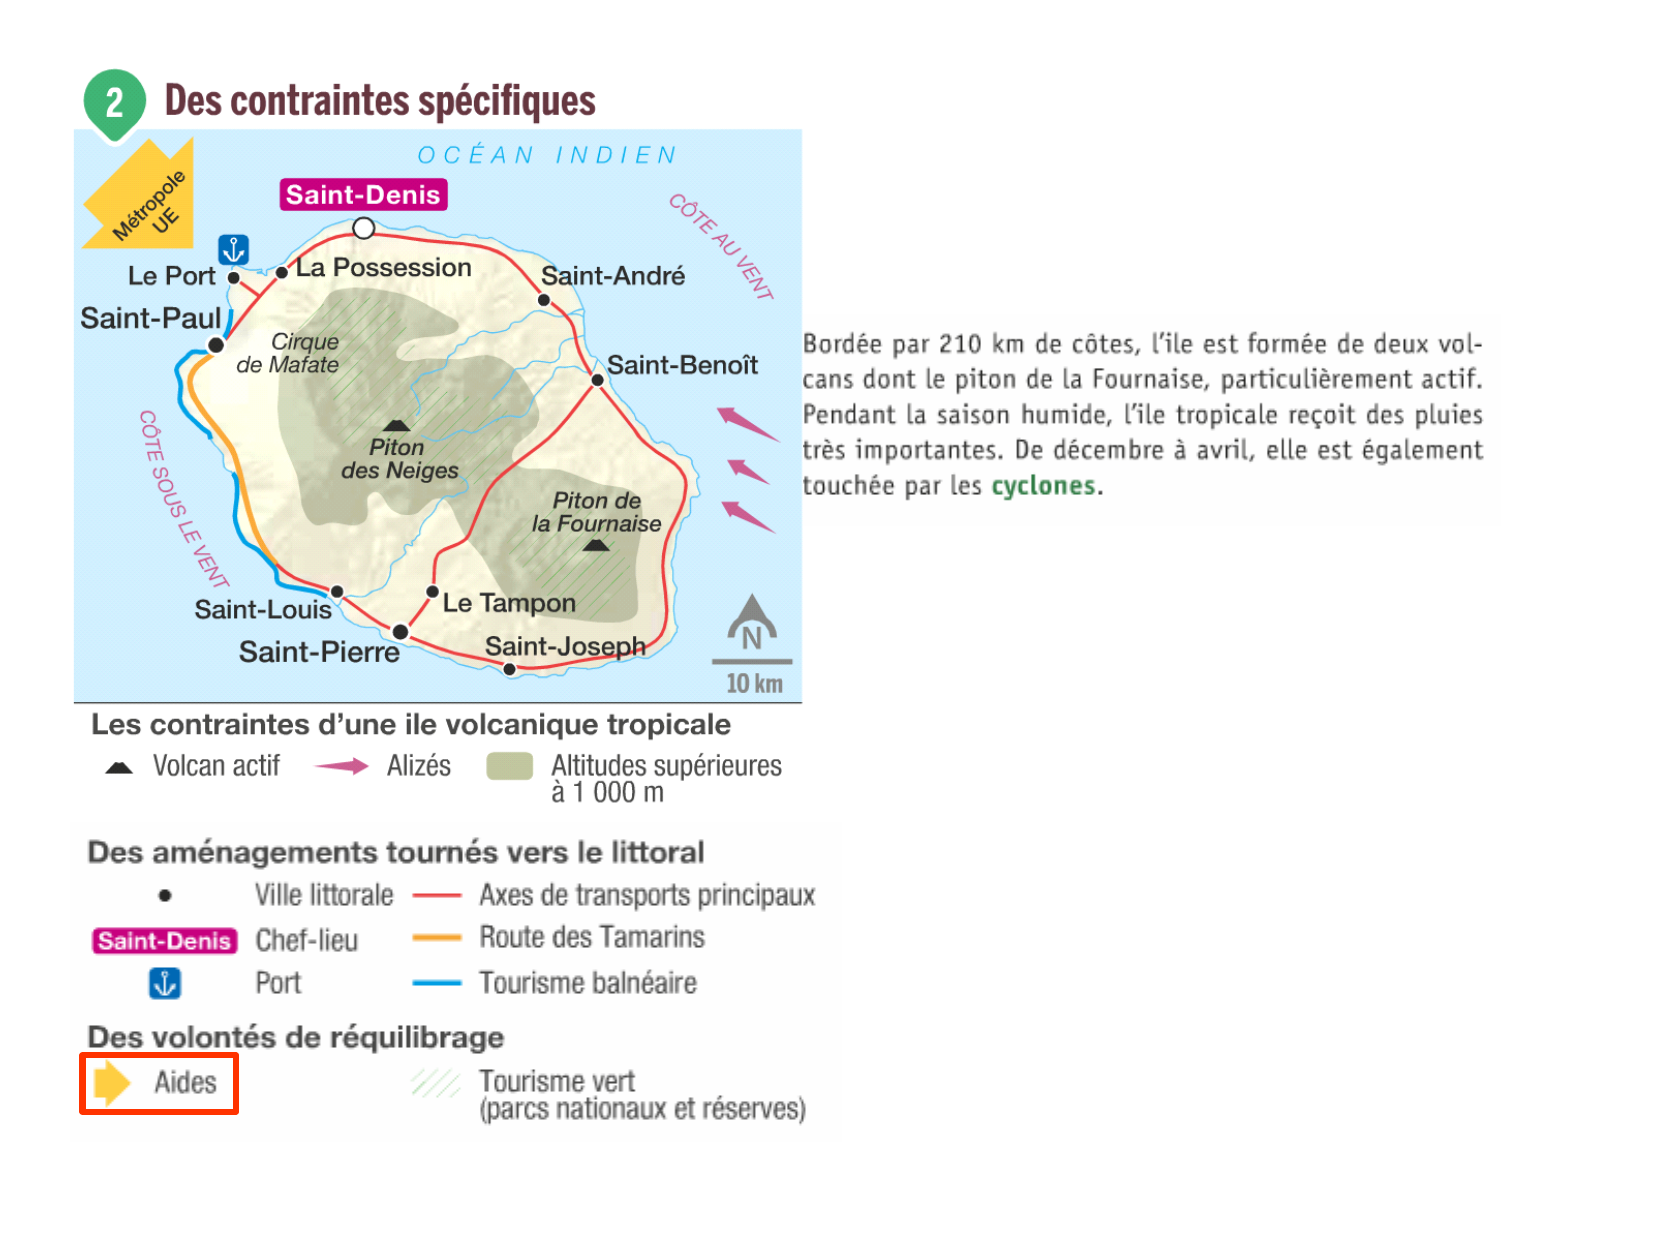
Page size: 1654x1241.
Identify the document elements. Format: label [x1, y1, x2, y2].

picture [47, 59, 1501, 1142]
